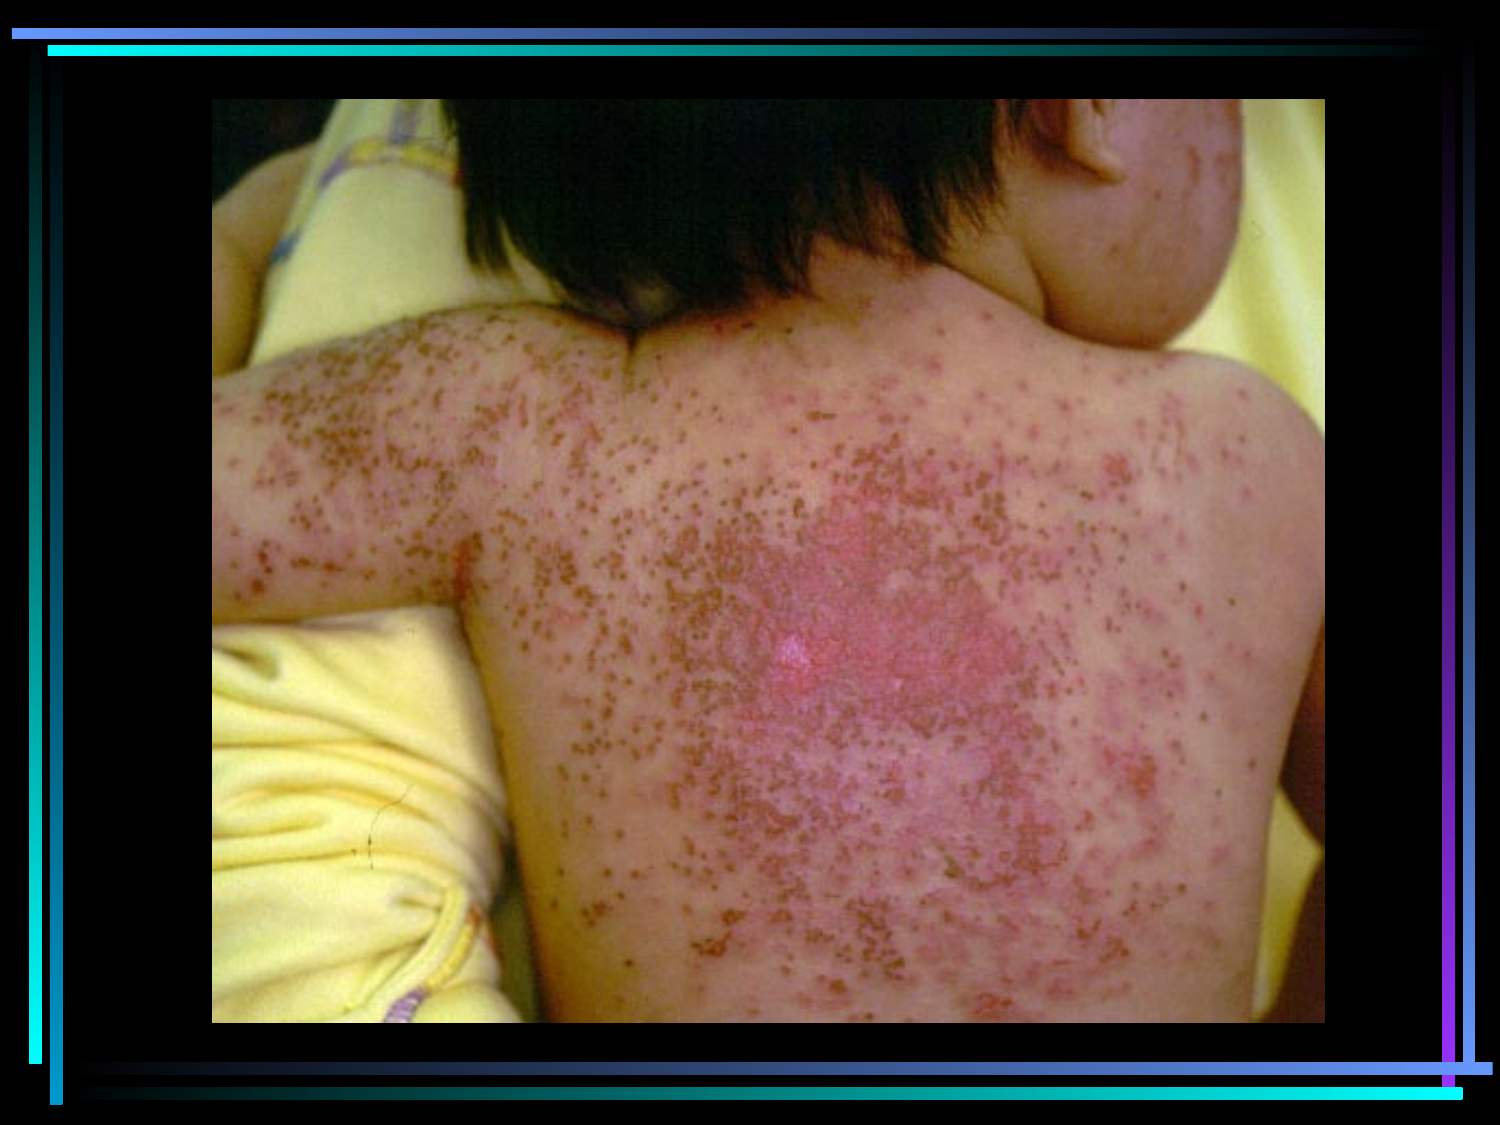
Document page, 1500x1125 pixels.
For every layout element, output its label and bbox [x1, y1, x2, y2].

picture [212, 99, 1325, 1023]
